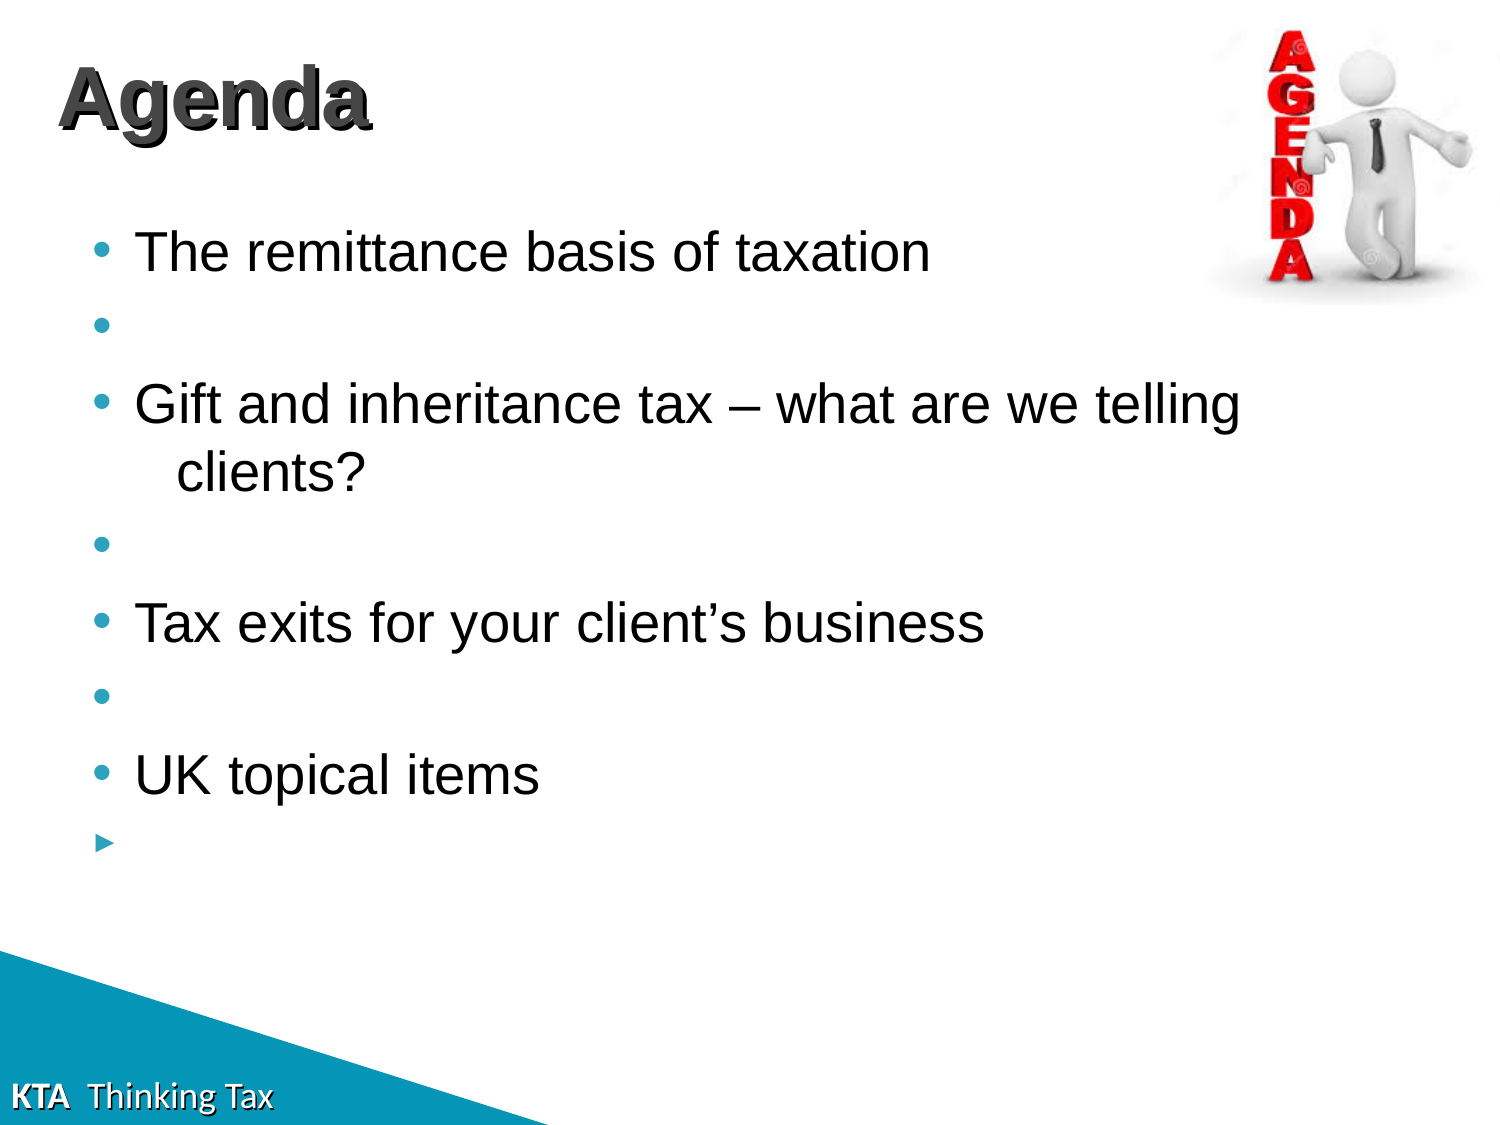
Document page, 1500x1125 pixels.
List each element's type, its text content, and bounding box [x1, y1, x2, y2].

title Agenda [41, 0, 1392, 187]
picture [1196, 7, 1500, 305]
list The remittance basis of taxation Gift and inheritance tax – what are we telling clients? Tax exits for your client’s business UK topical items [41, 208, 1392, 1036]
